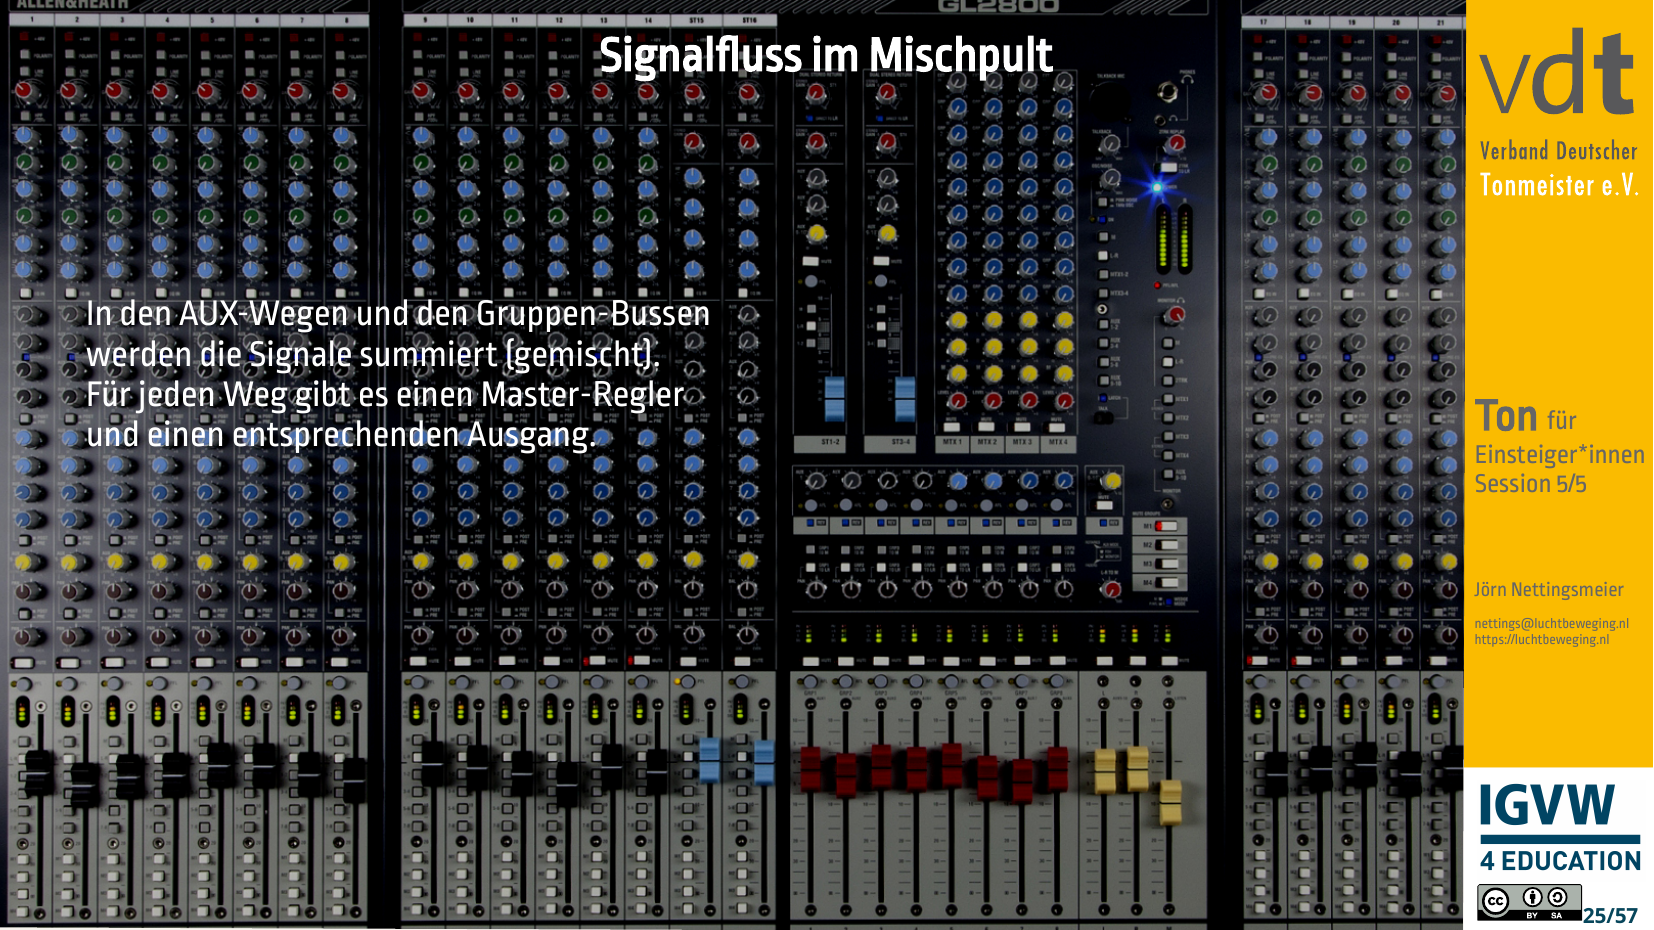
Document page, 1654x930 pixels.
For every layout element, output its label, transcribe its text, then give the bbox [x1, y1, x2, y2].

list In den AUX-Wegen und den Gruppen-Bussen werden die Signale summiert (gemischt). Für jeden Weg gibt es einen Master-Regler und einen entsprechenden Ausgang. [15, 294, 991, 930]
title Signalfluss im Mischpult [82, 4, 1571, 107]
picture [0, 0, 1467, 930]
picture [1477, 780, 1646, 882]
